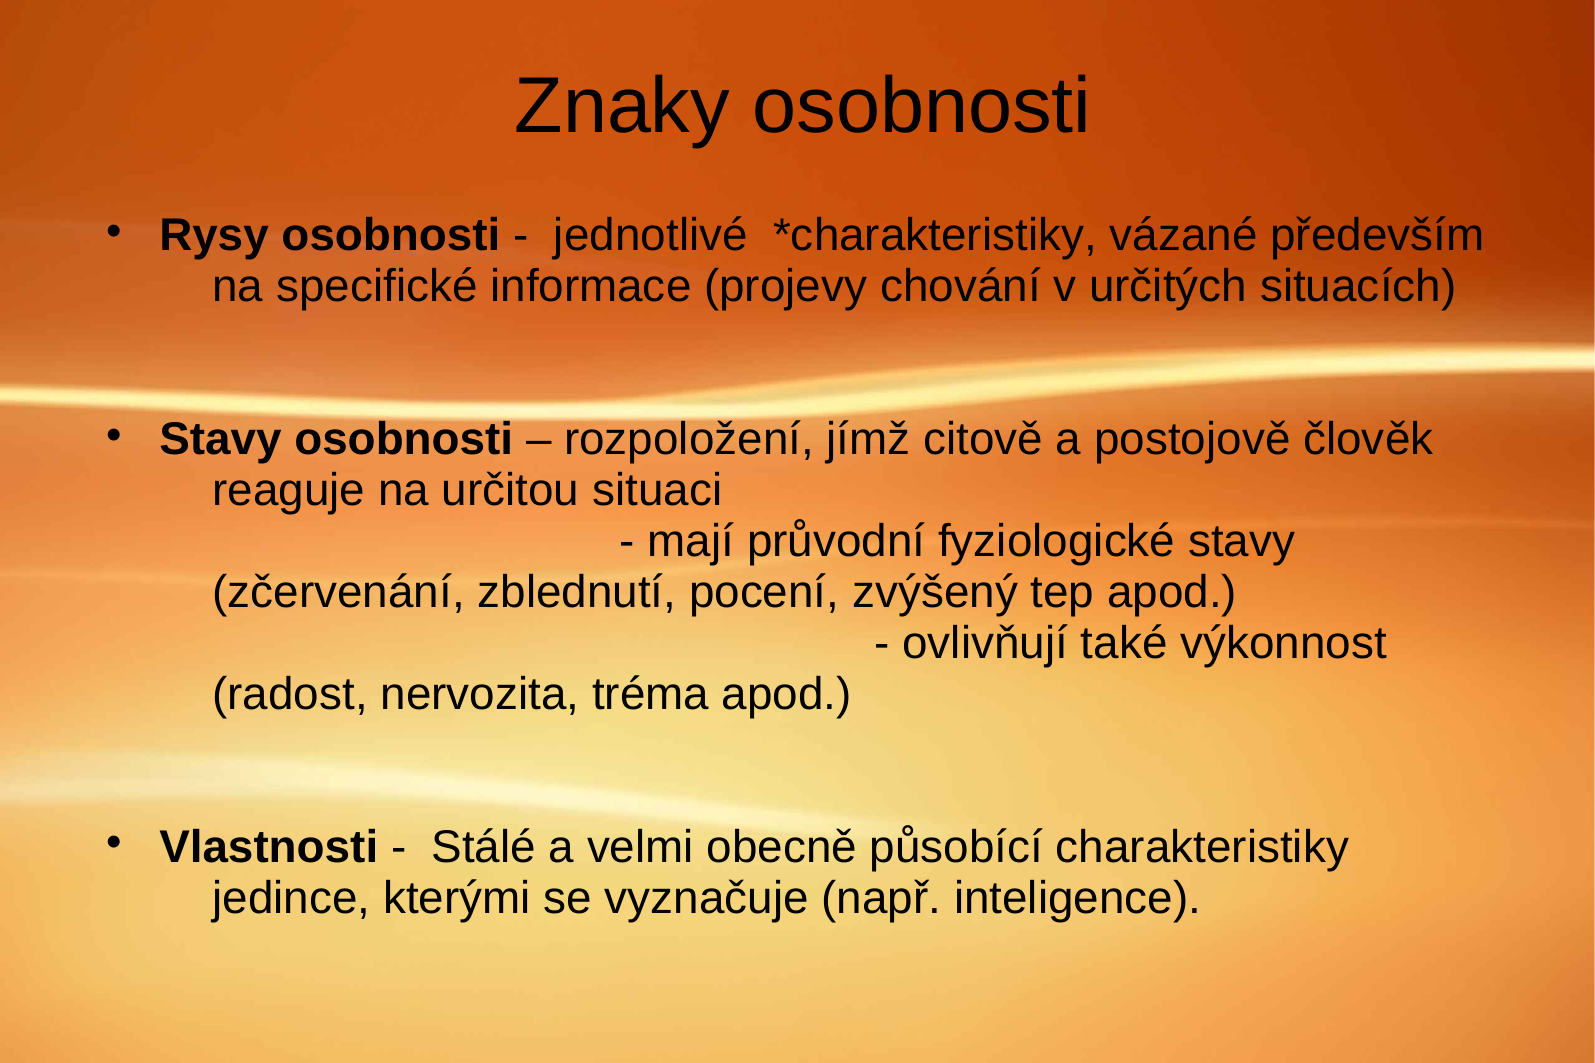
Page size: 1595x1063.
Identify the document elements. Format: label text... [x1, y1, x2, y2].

list Rysy osobnosti - jednotlivé *charakteristiky, vázané především na specifické informace (projevy chování v určitých situacích) Stavy osobnosti – rozpoložení, jímž citově a postojově člověk reaguje na určitou situaci - mají průvodní fyziologické stavy (zčervenání, zblednutí, pocení, zvýšený tep apod.) - ovlivňují také výkonnost (radost, nervozita, tréma apod.) Vlastnosti - Stálé a velmi obecně působící charakteristiky jedince, kterými se vyznačuje (např. inteligence). [70, 206, 1506, 1051]
text_box Znaky osobnosti [59, 29, 1548, 178]
